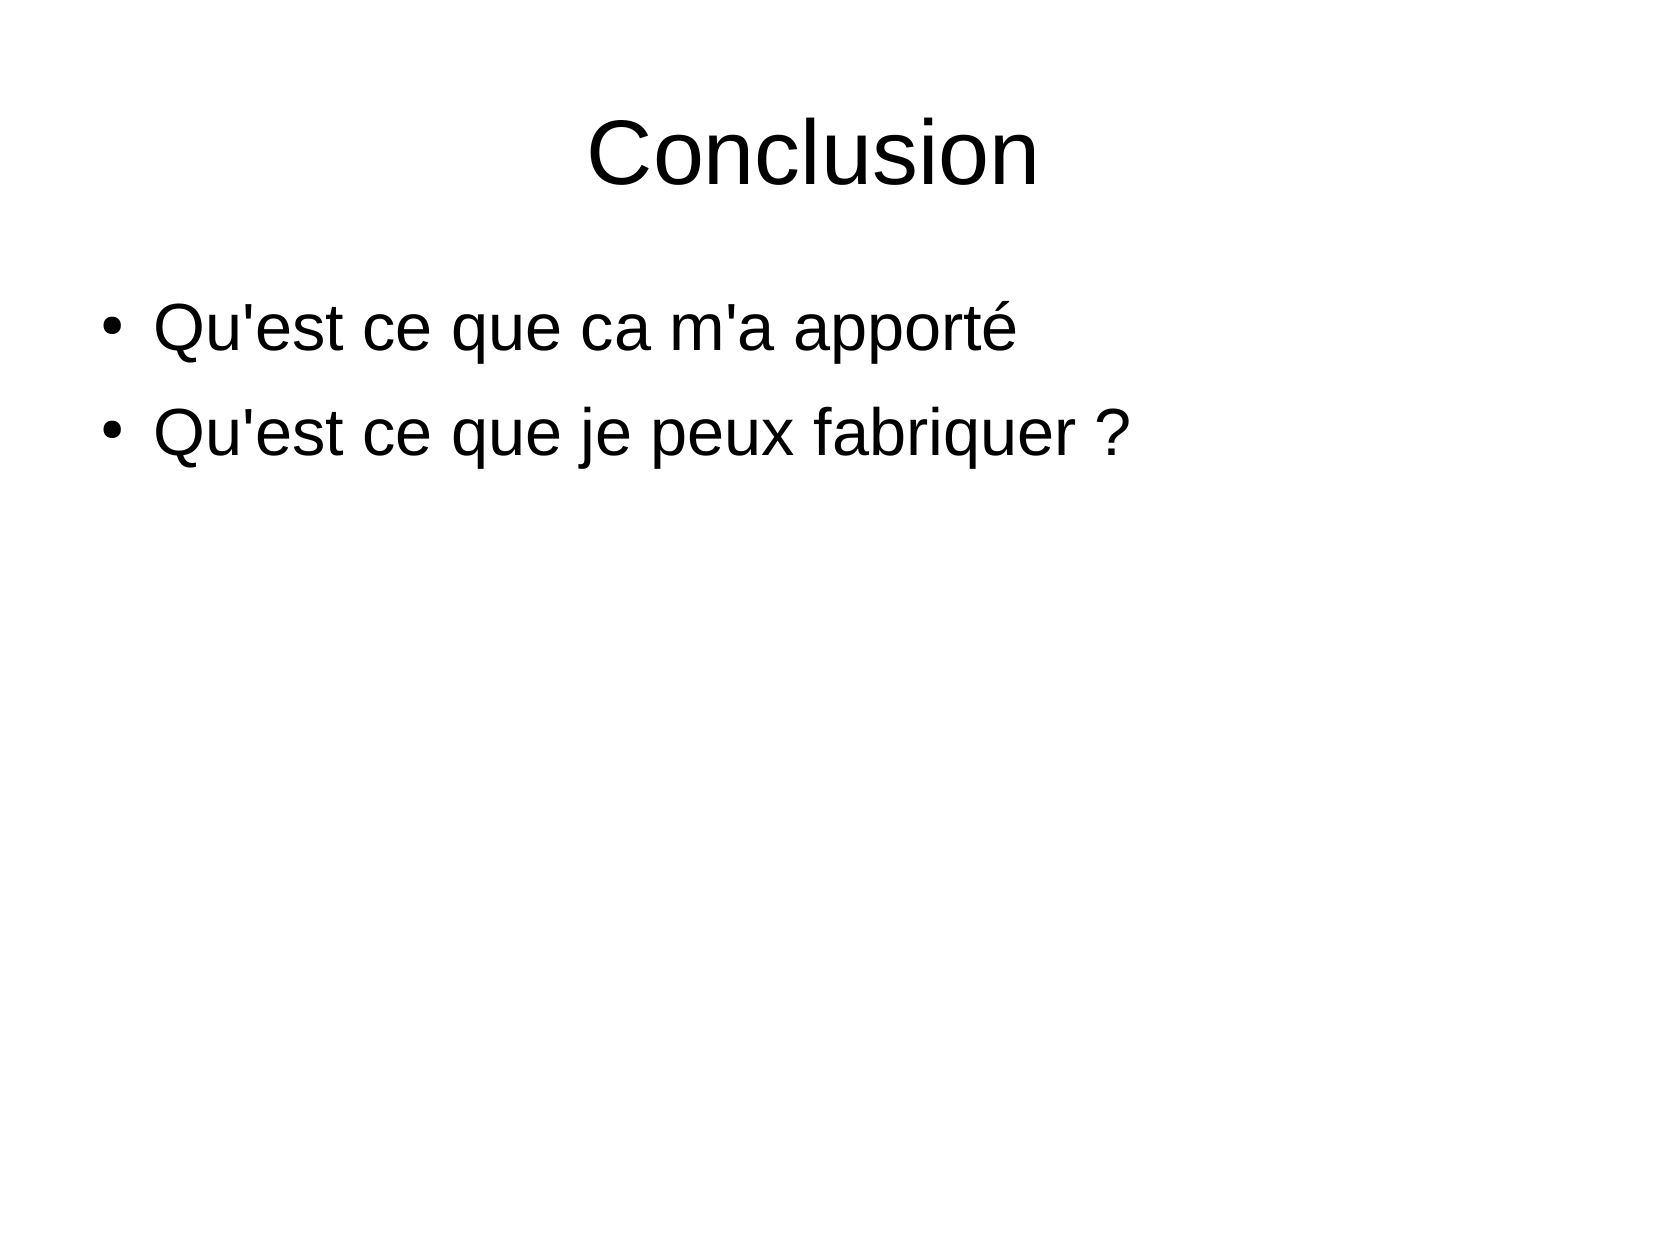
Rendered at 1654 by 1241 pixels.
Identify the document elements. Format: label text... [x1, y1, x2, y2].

title Conclusion [82, 49, 1571, 257]
list Qu'est ce que ca m'a apporté Qu'est ce que je peux fabriquer ? [82, 290, 1571, 1010]
